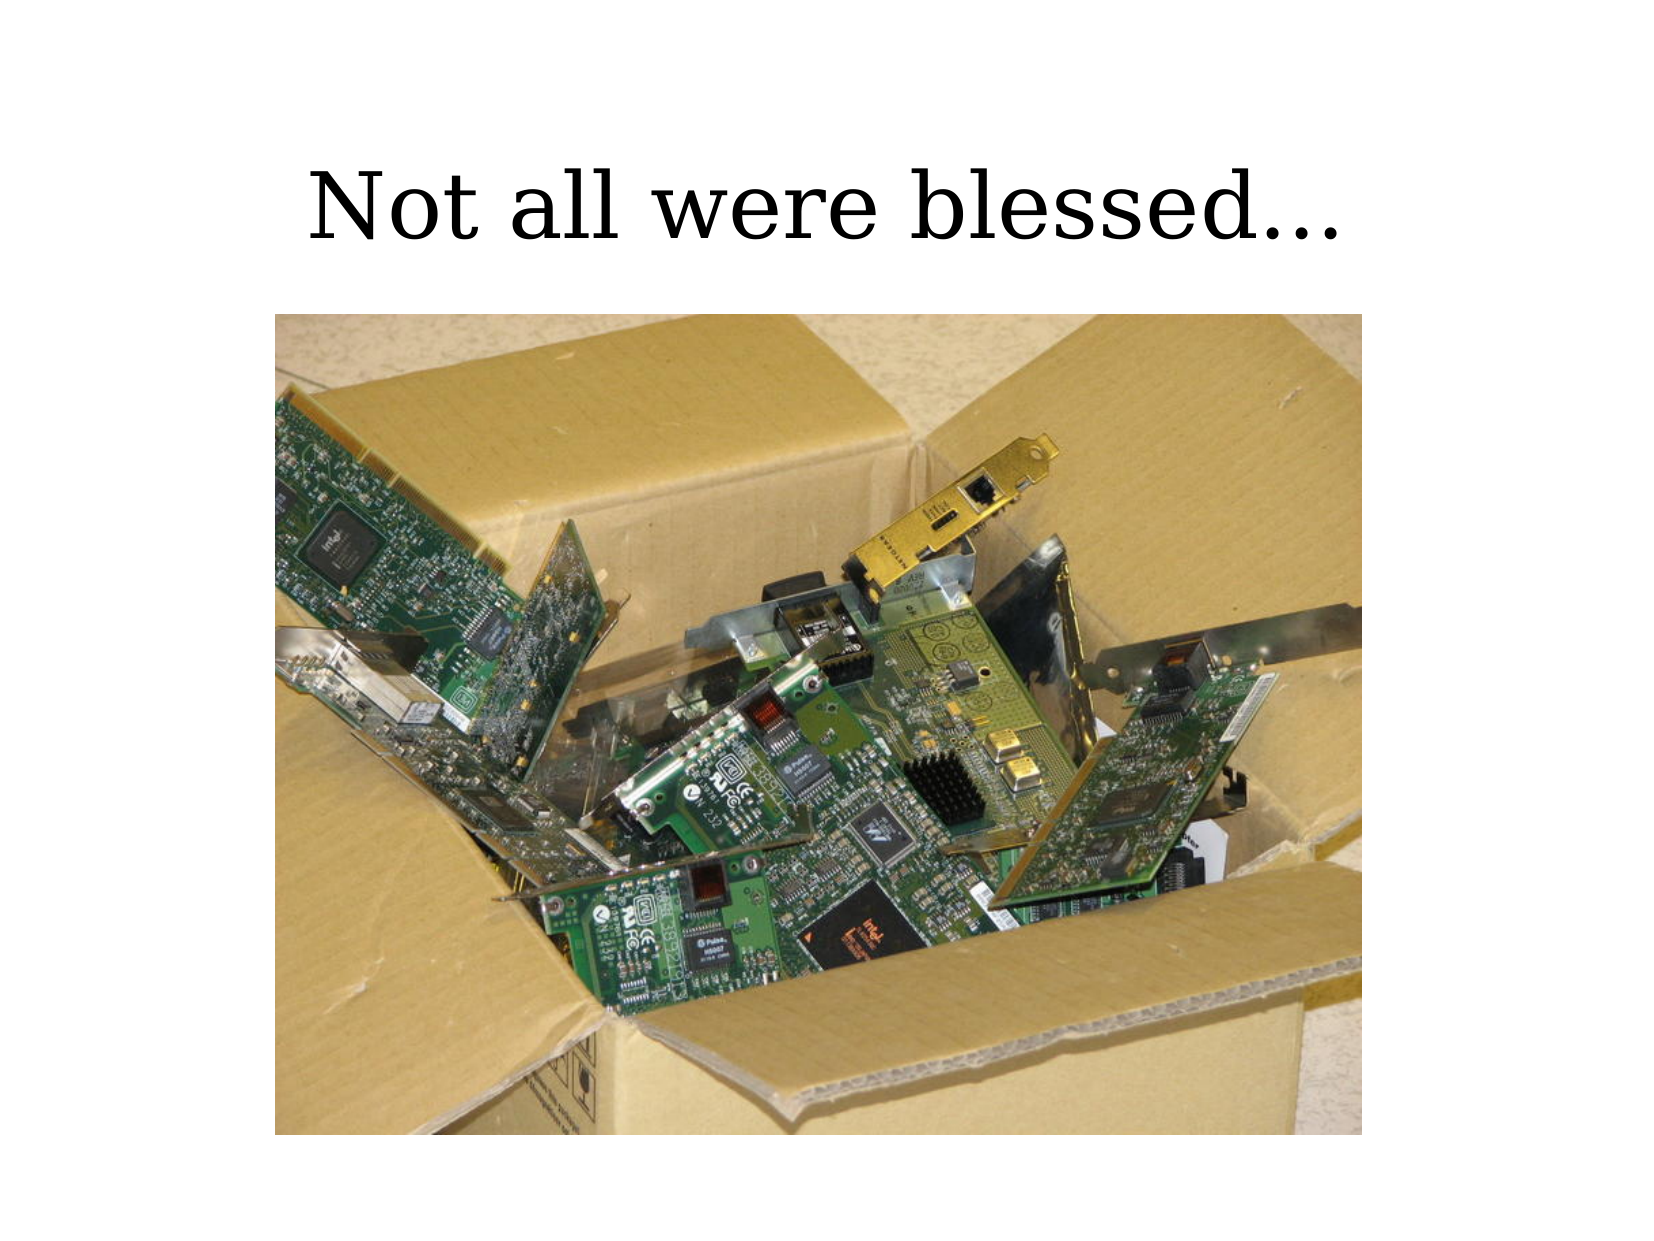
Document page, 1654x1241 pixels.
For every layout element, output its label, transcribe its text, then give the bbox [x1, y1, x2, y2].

title Not all were blessed... [121, 102, 1534, 311]
picture [275, 314, 1362, 1135]
